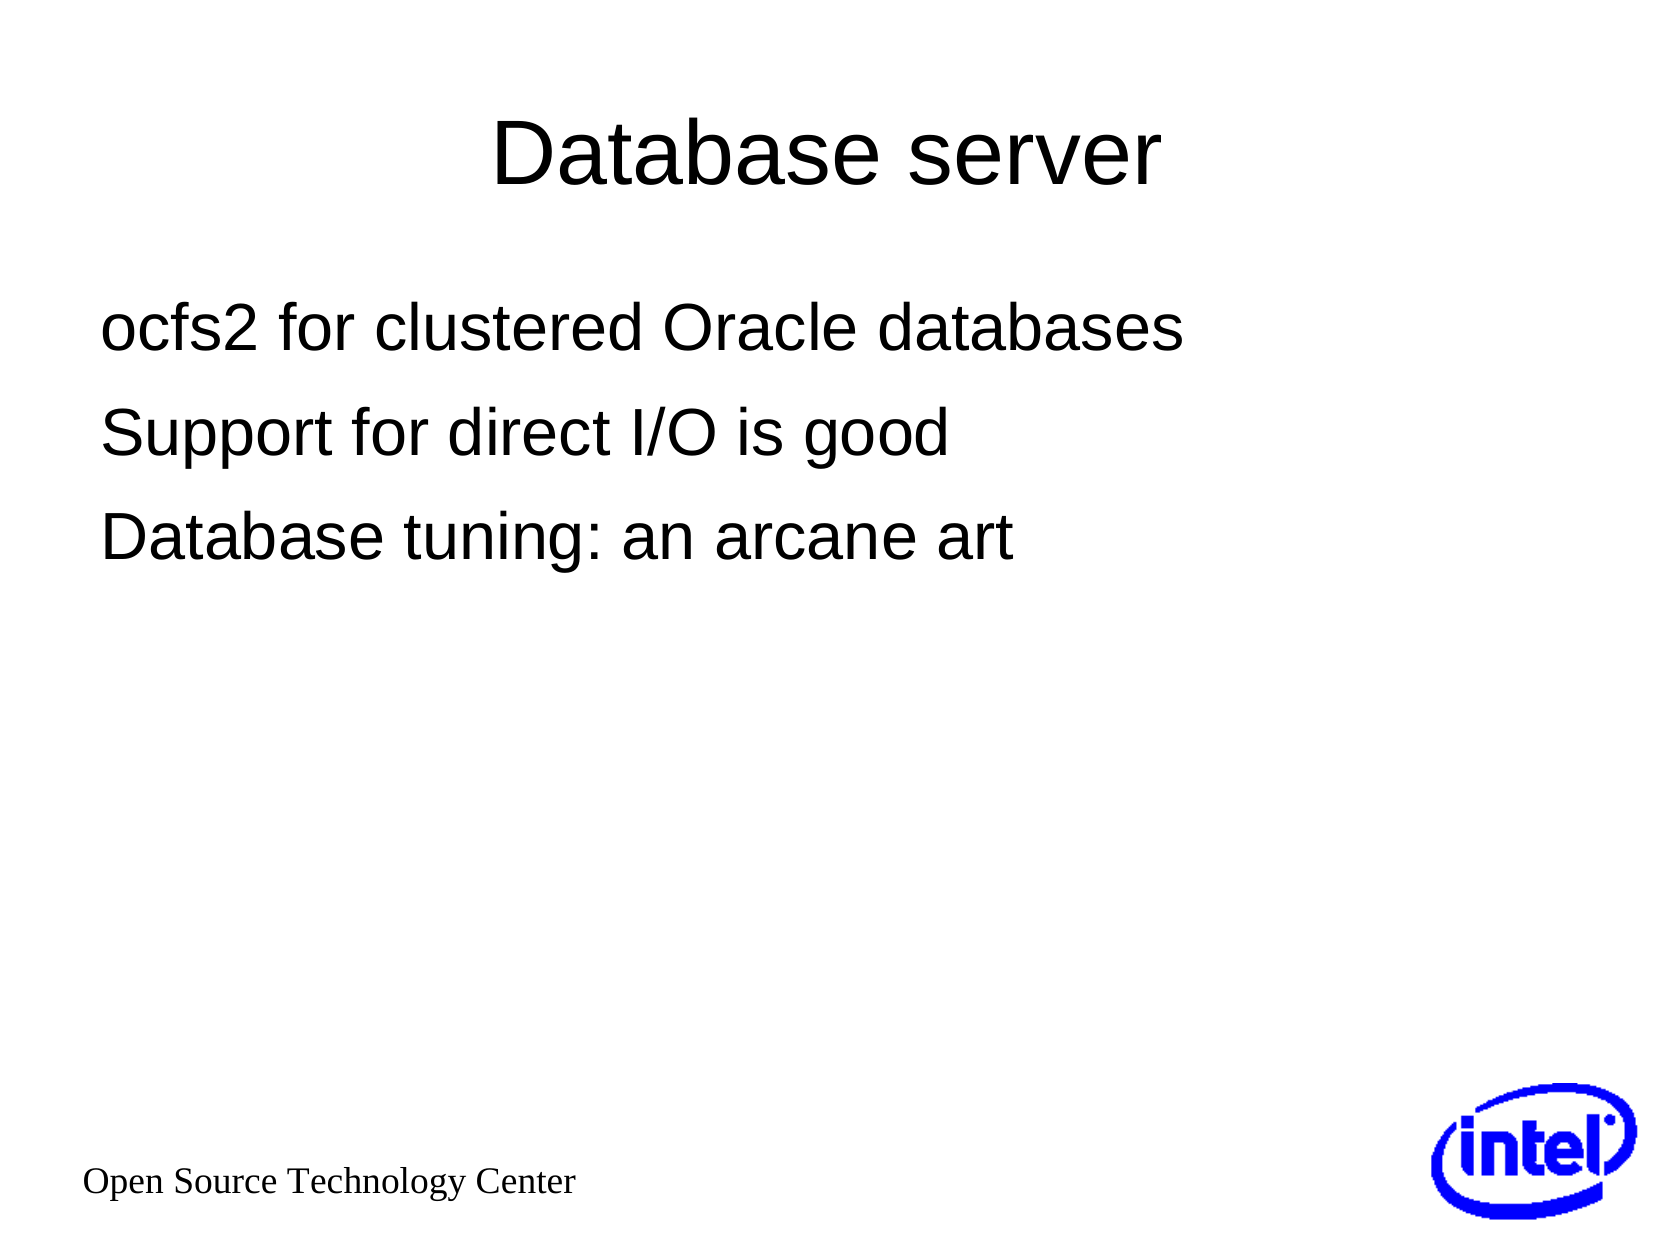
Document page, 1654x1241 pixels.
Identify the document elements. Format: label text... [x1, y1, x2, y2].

title Database server [82, 49, 1571, 257]
picture [1430, 1083, 1639, 1223]
list ocfs2 for clustered Oracle databases Support for direct I/O is good Database tuning: an arcane art [82, 290, 1571, 1109]
